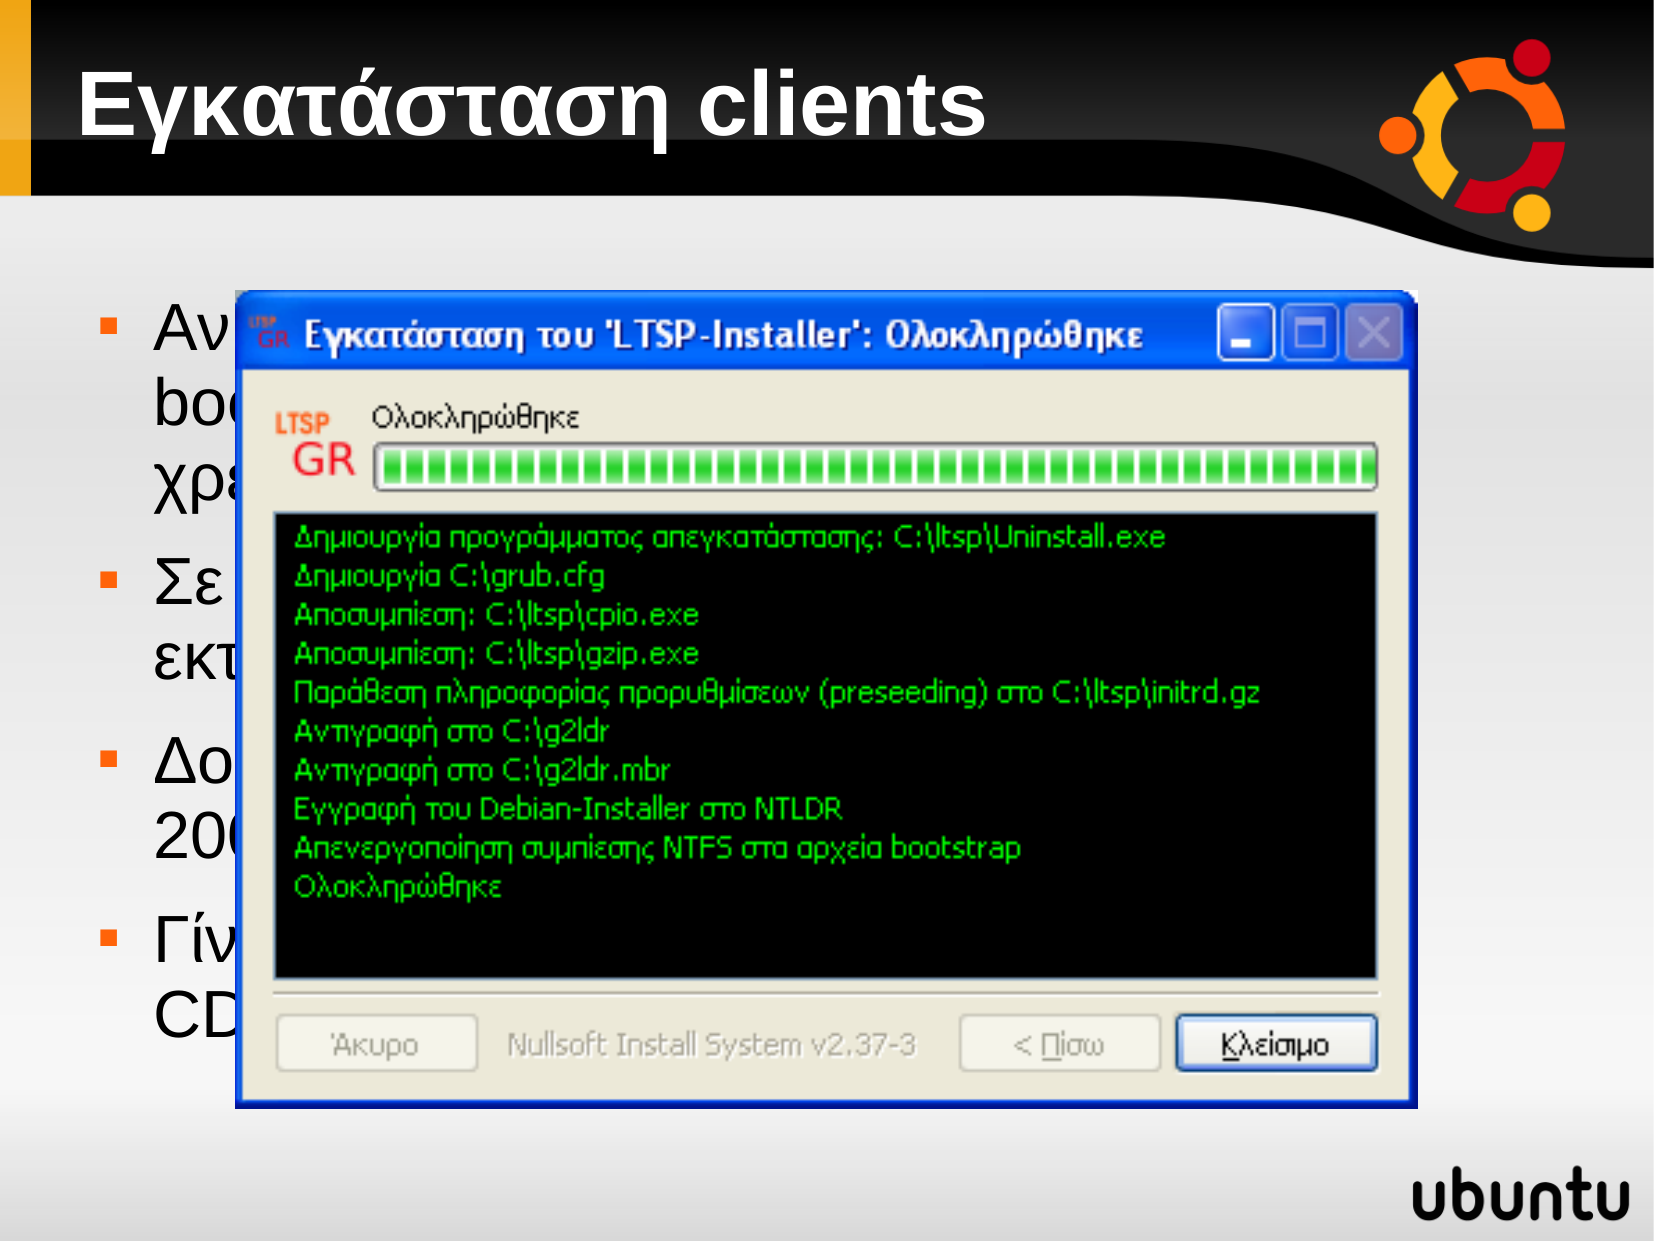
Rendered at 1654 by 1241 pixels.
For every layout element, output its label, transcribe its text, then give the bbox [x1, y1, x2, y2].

list Αν υποστηρίζουν boot from network δεν χρειάζονται κάτι Σε παλιότερους, απλή εκτέλεση ενός .exe Δουλεύει σε Windows 2000, XP και Vista Γίνεται και με δισκέτα, CD, ή usb stick [82, 290, 235, 1109]
picture [0, 0, 1654, 1241]
title Εγκατάσταση clients [76, 0, 1565, 208]
